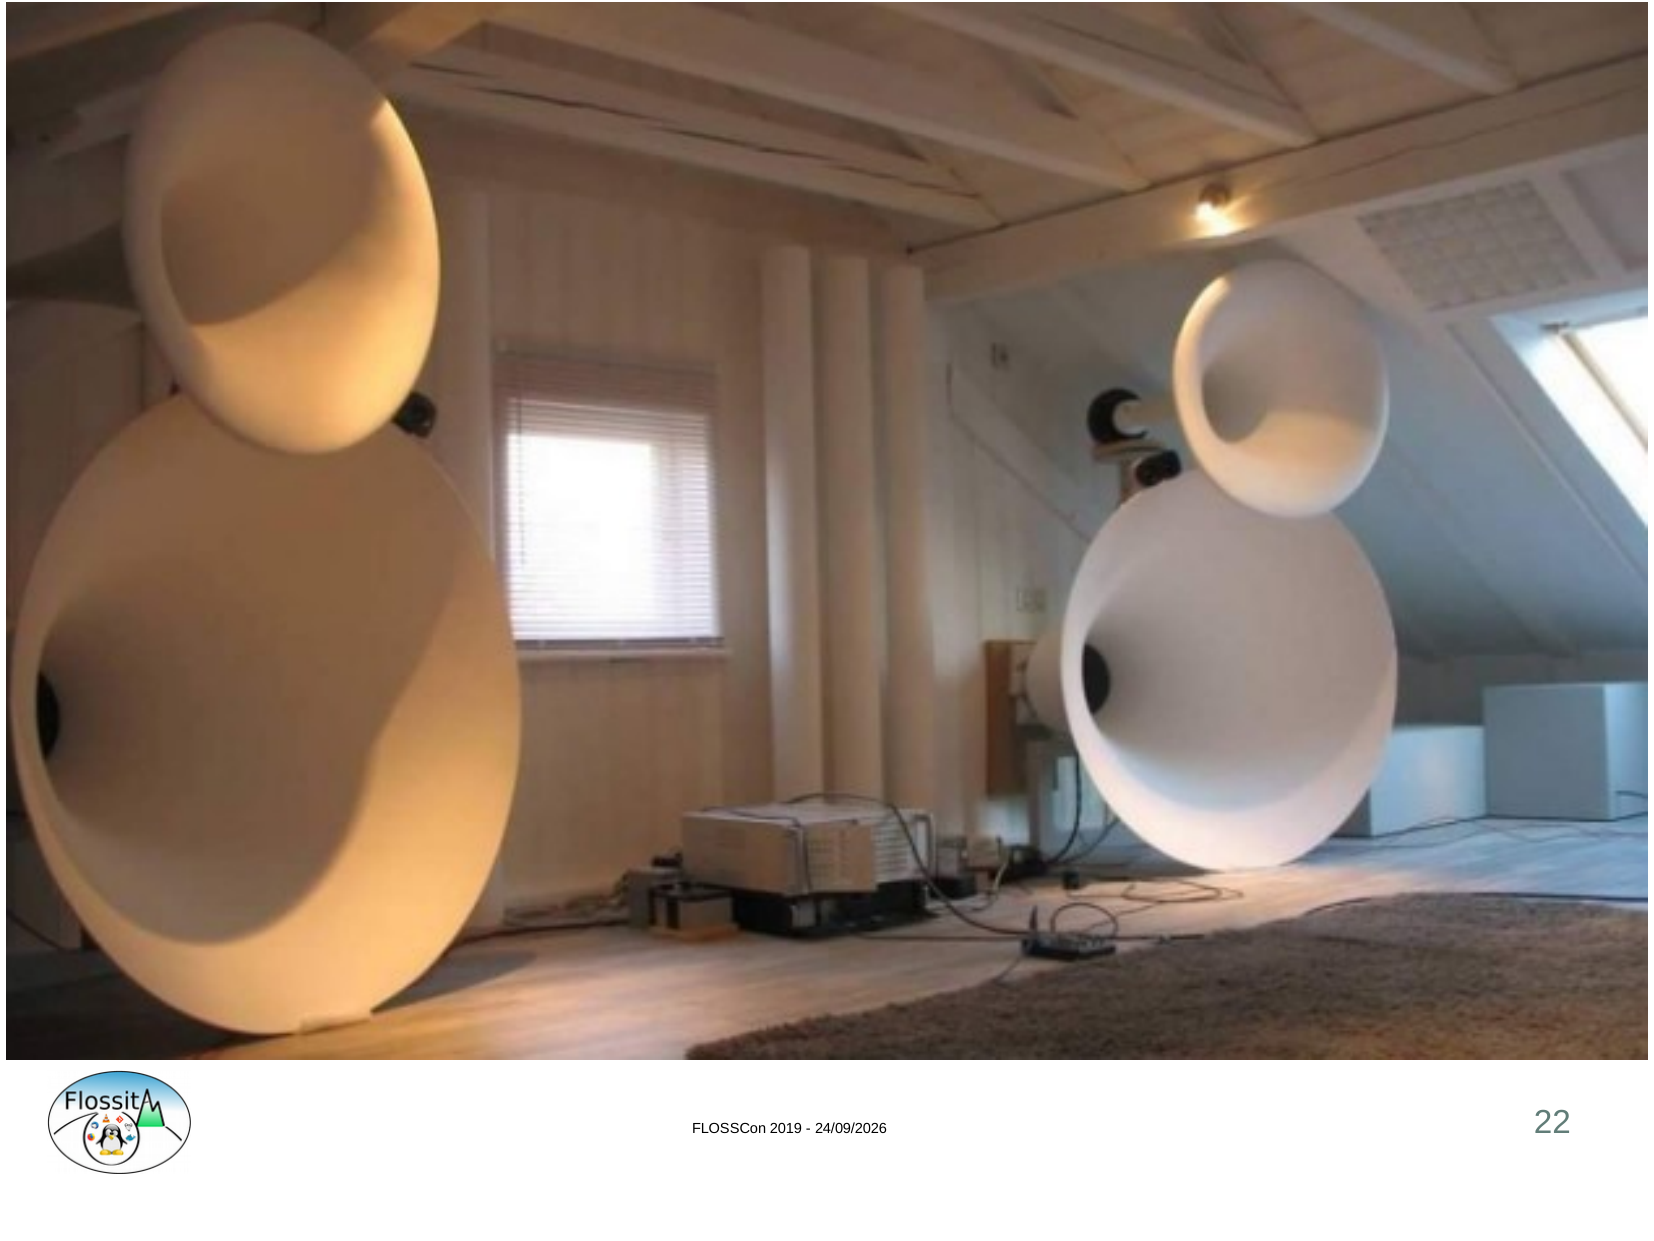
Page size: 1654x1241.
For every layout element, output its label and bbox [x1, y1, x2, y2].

picture [47, 1070, 191, 1174]
picture [6, 2, 1648, 1060]
